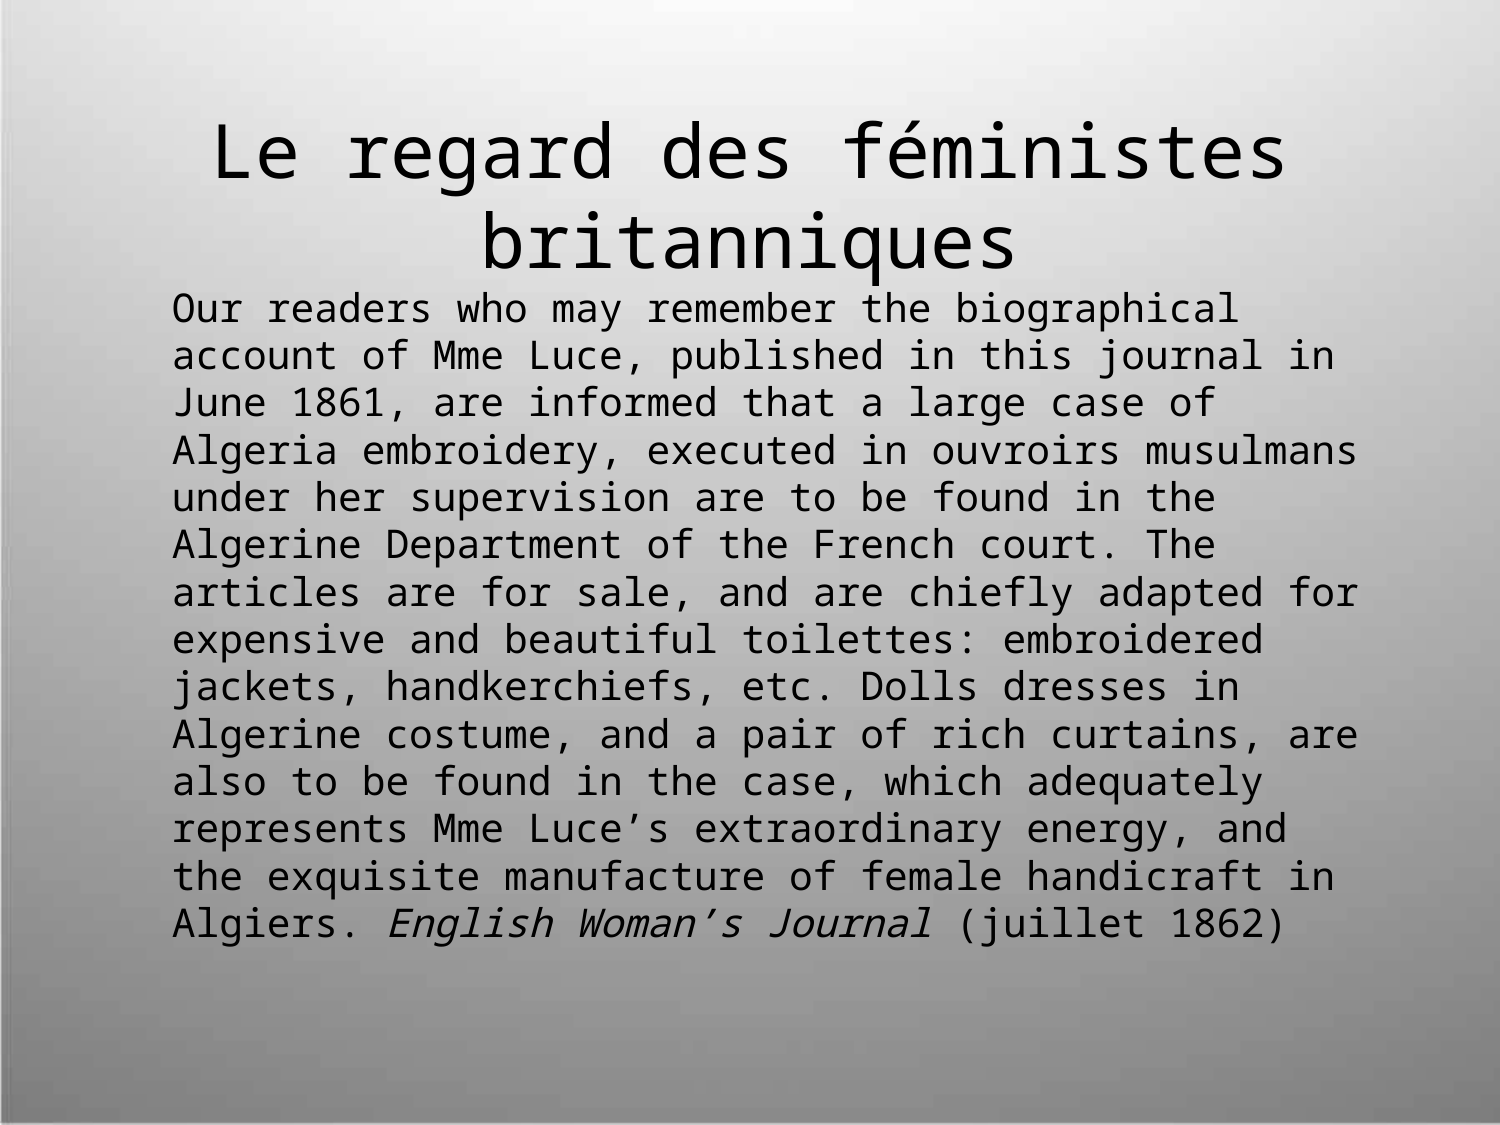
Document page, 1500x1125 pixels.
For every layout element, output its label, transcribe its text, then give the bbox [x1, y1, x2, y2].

picture [0, 0, 1500, 1125]
title Le regard des féministes britanniques [112, 99, 1388, 275]
list Our readers who may remember the biographical account of Mme Luce, published in this journal in June 1861, are informed that a large case of Algeria embroidery, executed in ouvroirs musulmans under her supervision are to be found in the Algerine Department of the French court. The articles are for sale, and are chiefly adapted for expensive and beautiful toilettes: embroidered jackets, handkerchiefs, etc. Dolls dresses in Algerine costume, and a pair of rich curtains, are also to be found in the case, which adequately represents Mme Luce’s extraordinary energy, and the exquisite manufacture of female handicraft in Algiers. English Woman’s Journal (juillet 1862) [112, 275, 1388, 1000]
